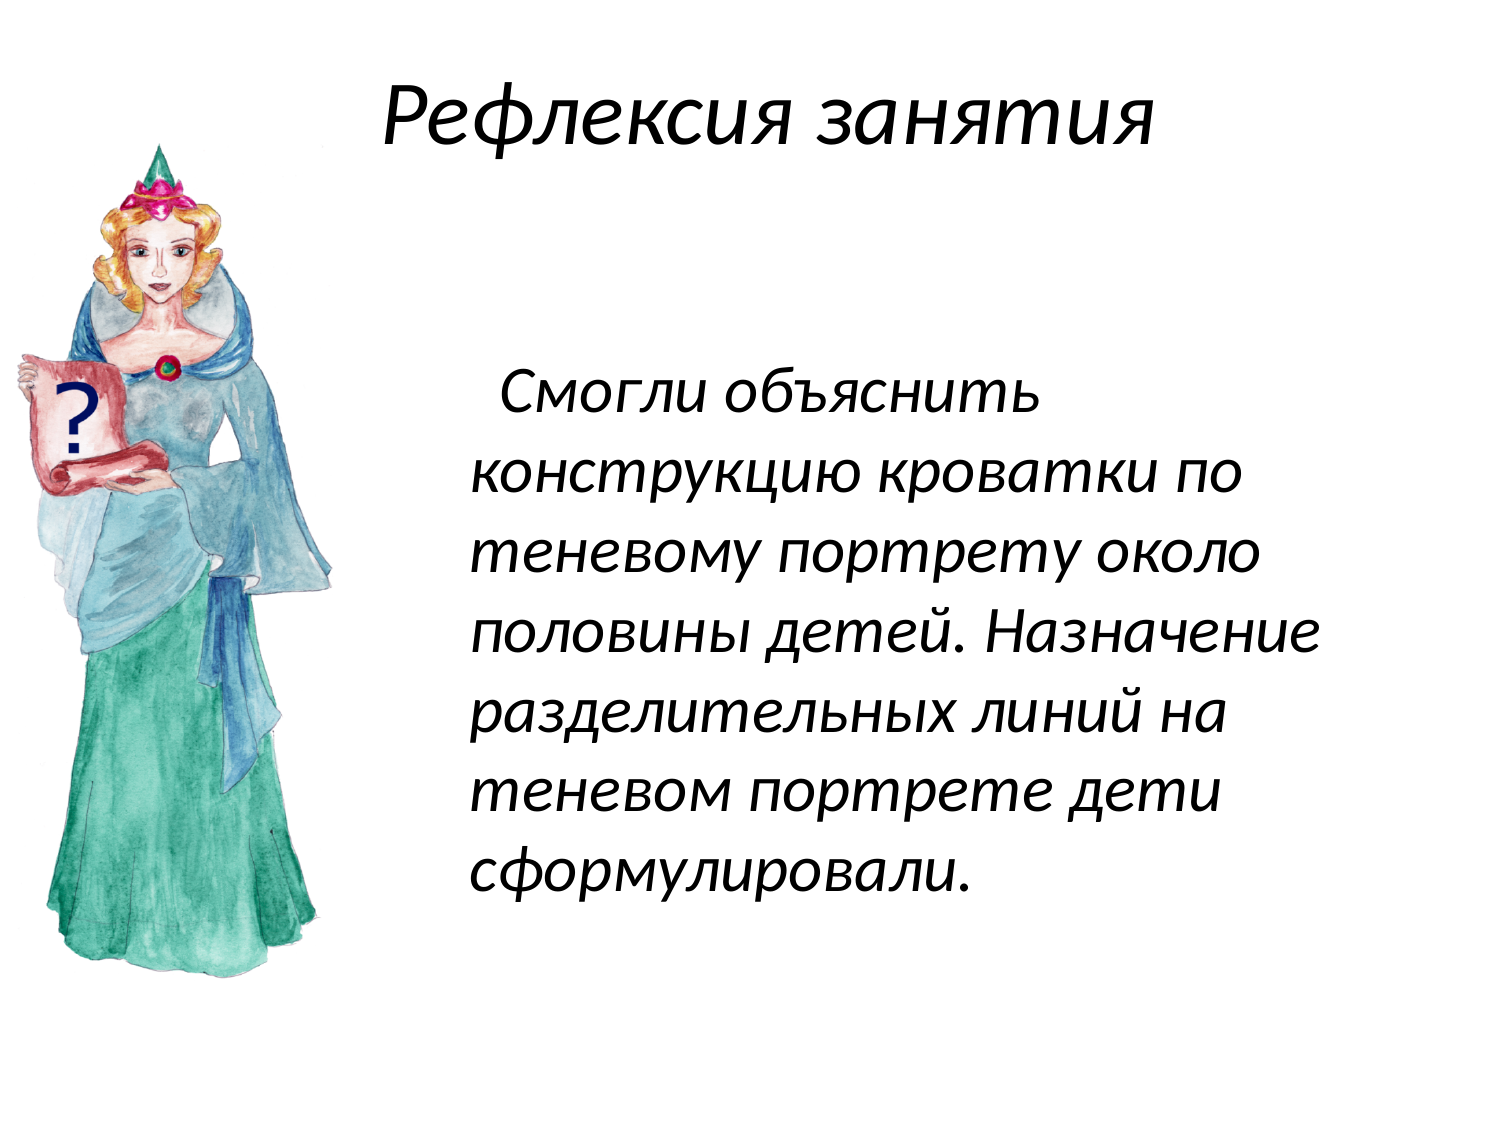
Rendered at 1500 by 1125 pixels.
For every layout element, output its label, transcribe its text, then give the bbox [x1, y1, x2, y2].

title Рефлексия занятия [112, 45, 1425, 232]
picture [17, 143, 337, 982]
list Смогли объяснить конструкцию кроватки по теневому портрету около половины детей. Назначение разделительных линий на теневом портрете дети сформулировали. [454, 338, 1425, 764]
